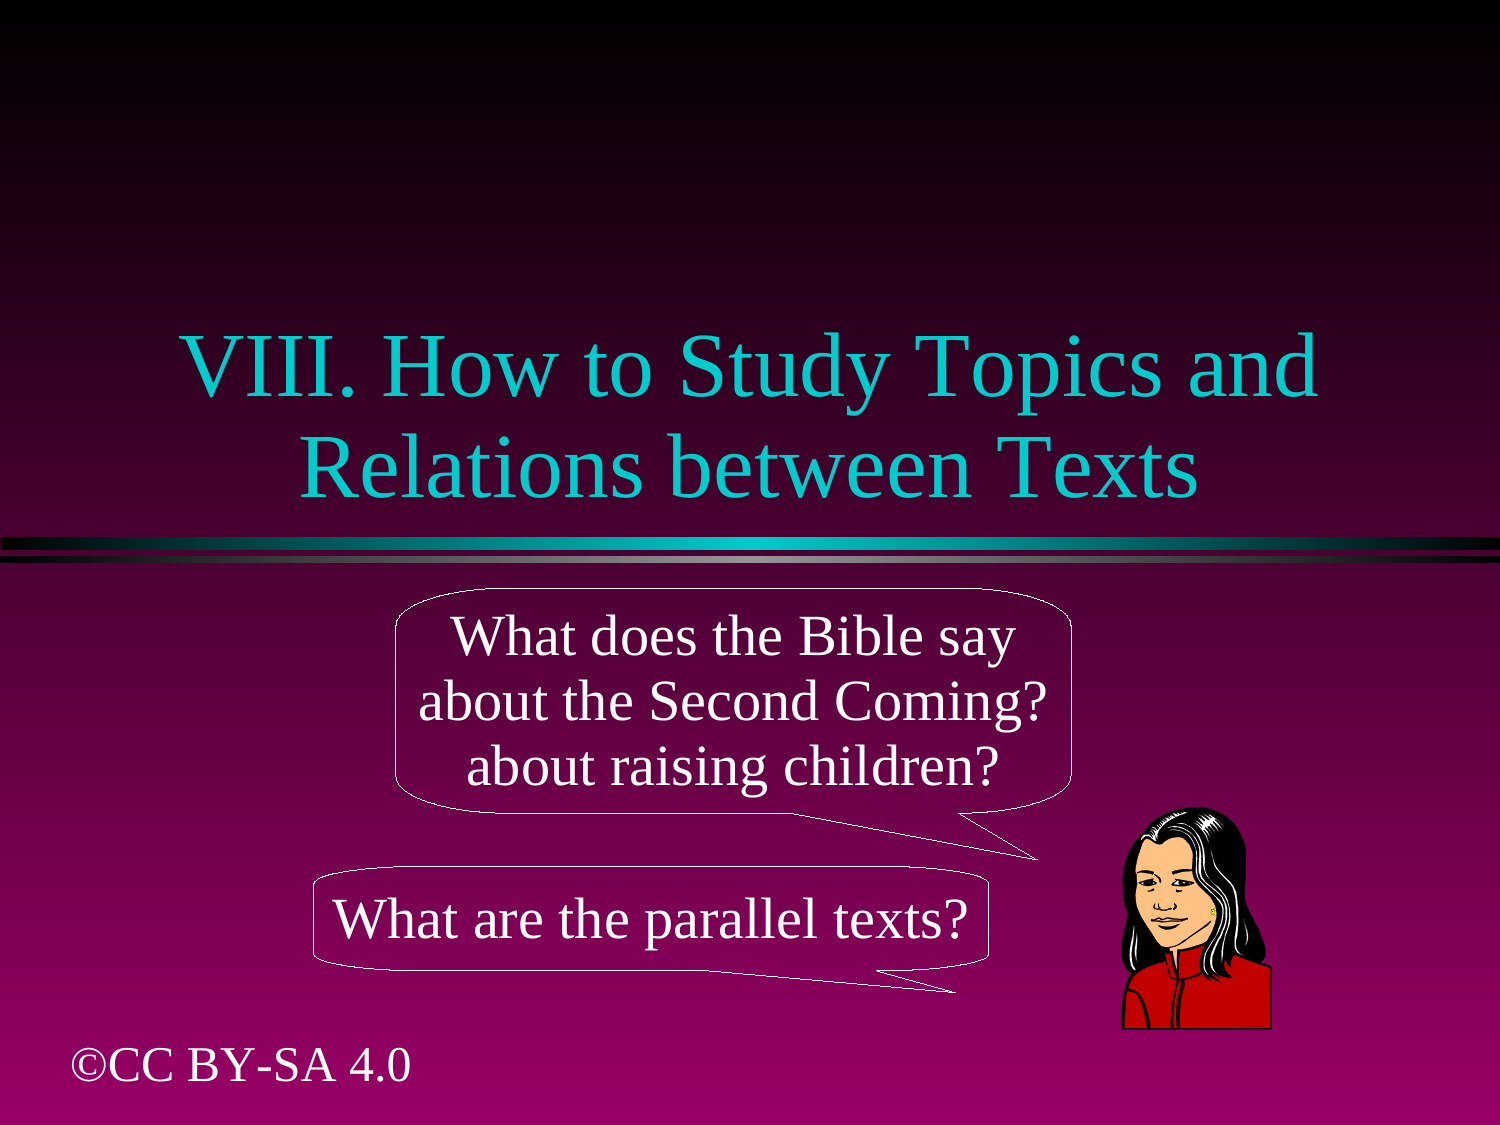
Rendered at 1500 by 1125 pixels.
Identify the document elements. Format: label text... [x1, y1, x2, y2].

text_box What does the Bible say about the Second Coming? about raising children? [395, 588, 1072, 860]
text_box What are the parallel texts? [313, 866, 989, 993]
picture [1121, 807, 1272, 1030]
text_box ©CC BY-SA 4.0 [55, 1029, 500, 1100]
title VIII. How to Study Topics and Relations between Texts [112, 305, 1388, 525]
